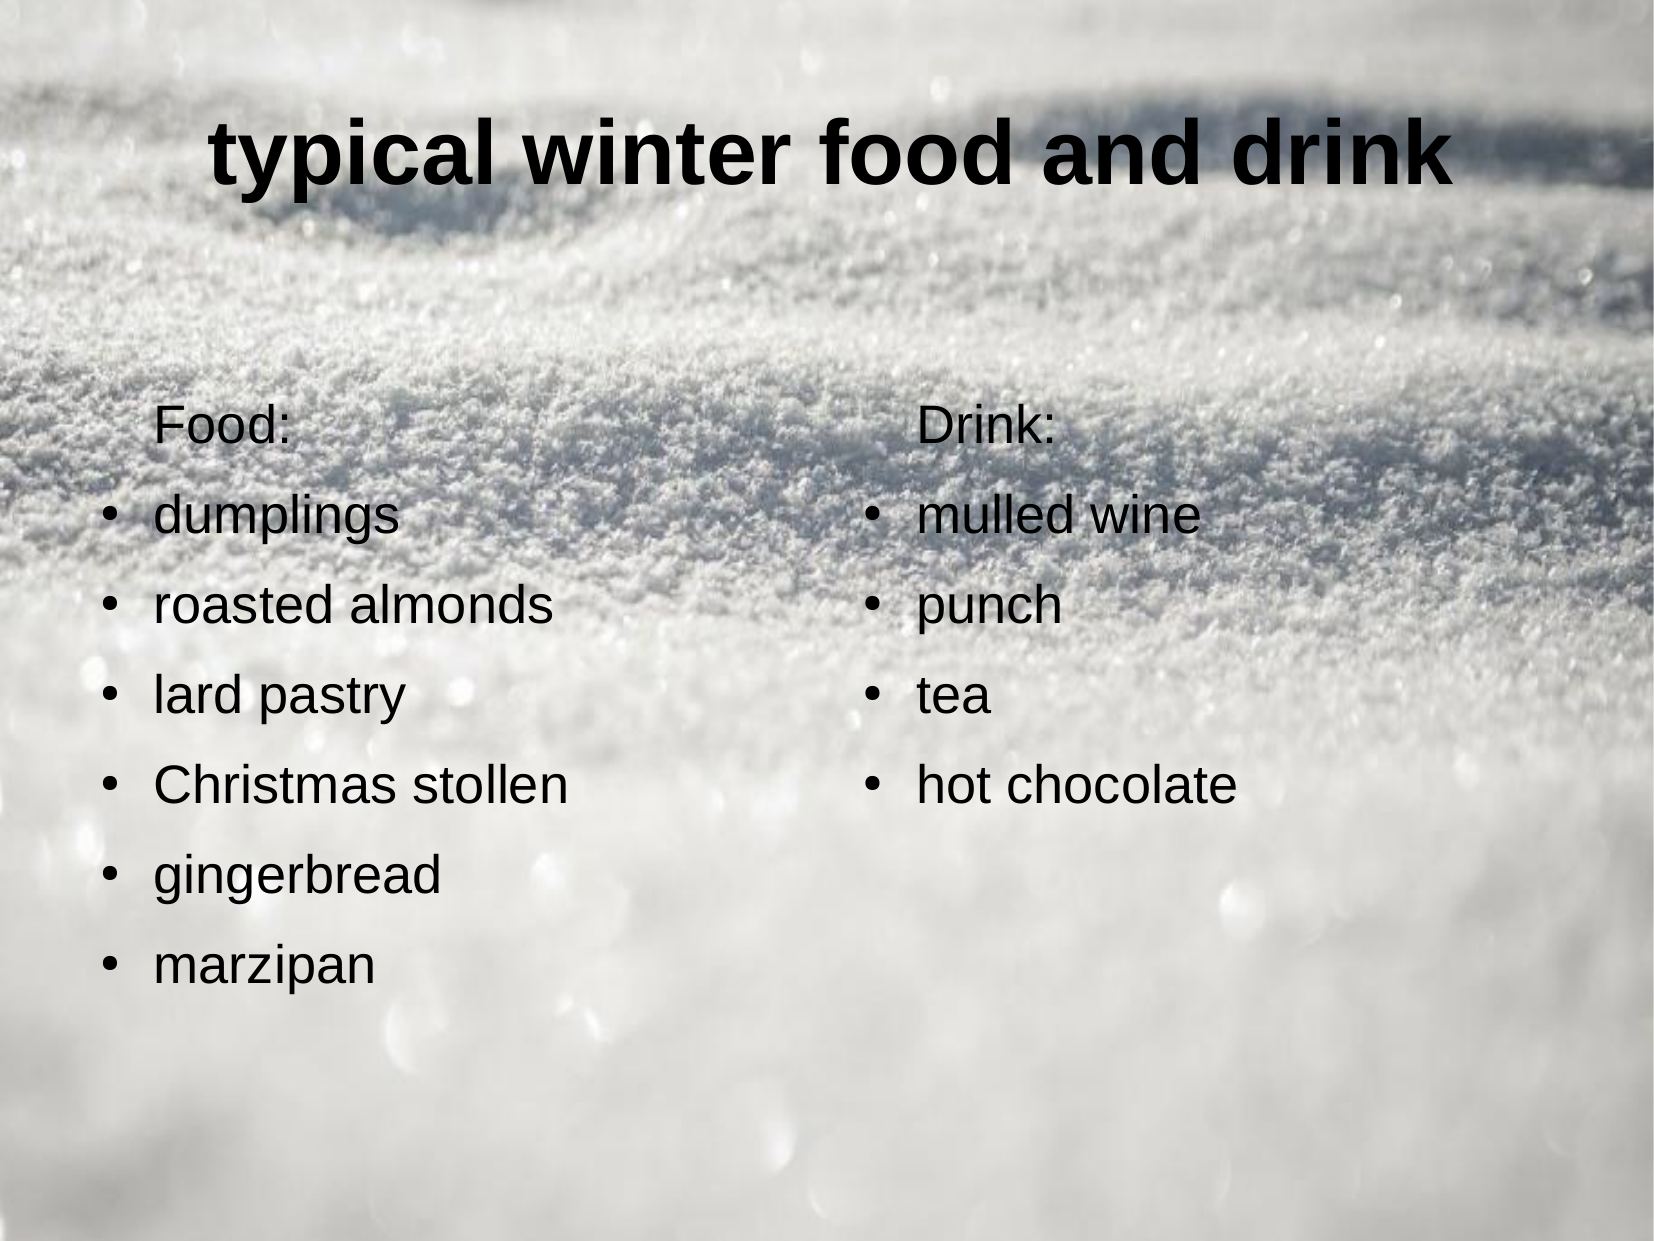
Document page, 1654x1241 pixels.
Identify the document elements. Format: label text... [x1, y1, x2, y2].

list Drink: mulled wine punch tea hot chocolate [845, 290, 1572, 1109]
list Food: dumplings roasted almonds lard pastry Christmas stollen gingerbread marzipan [82, 290, 809, 1109]
title typical winter food and drink [82, 49, 1571, 257]
picture [0, 0, 1654, 1241]
